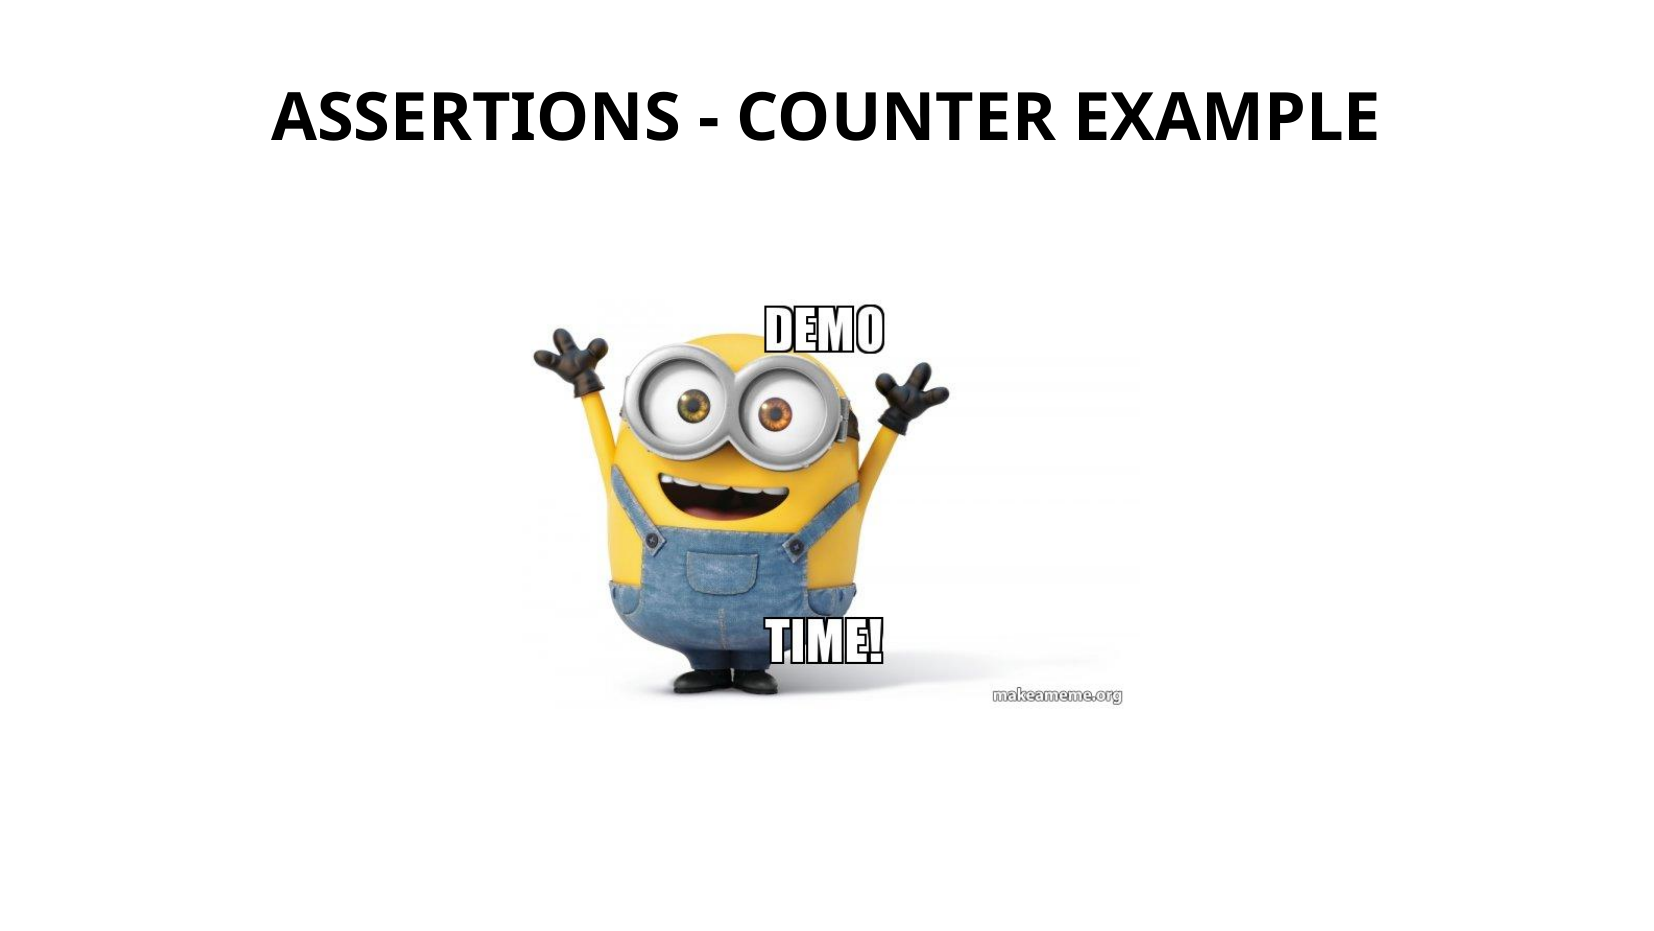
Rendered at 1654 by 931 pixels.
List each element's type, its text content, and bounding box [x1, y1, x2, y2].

picture [514, 291, 1140, 710]
title ASSERTIONS - COUNTER EXAMPLE [82, 36, 1571, 193]
